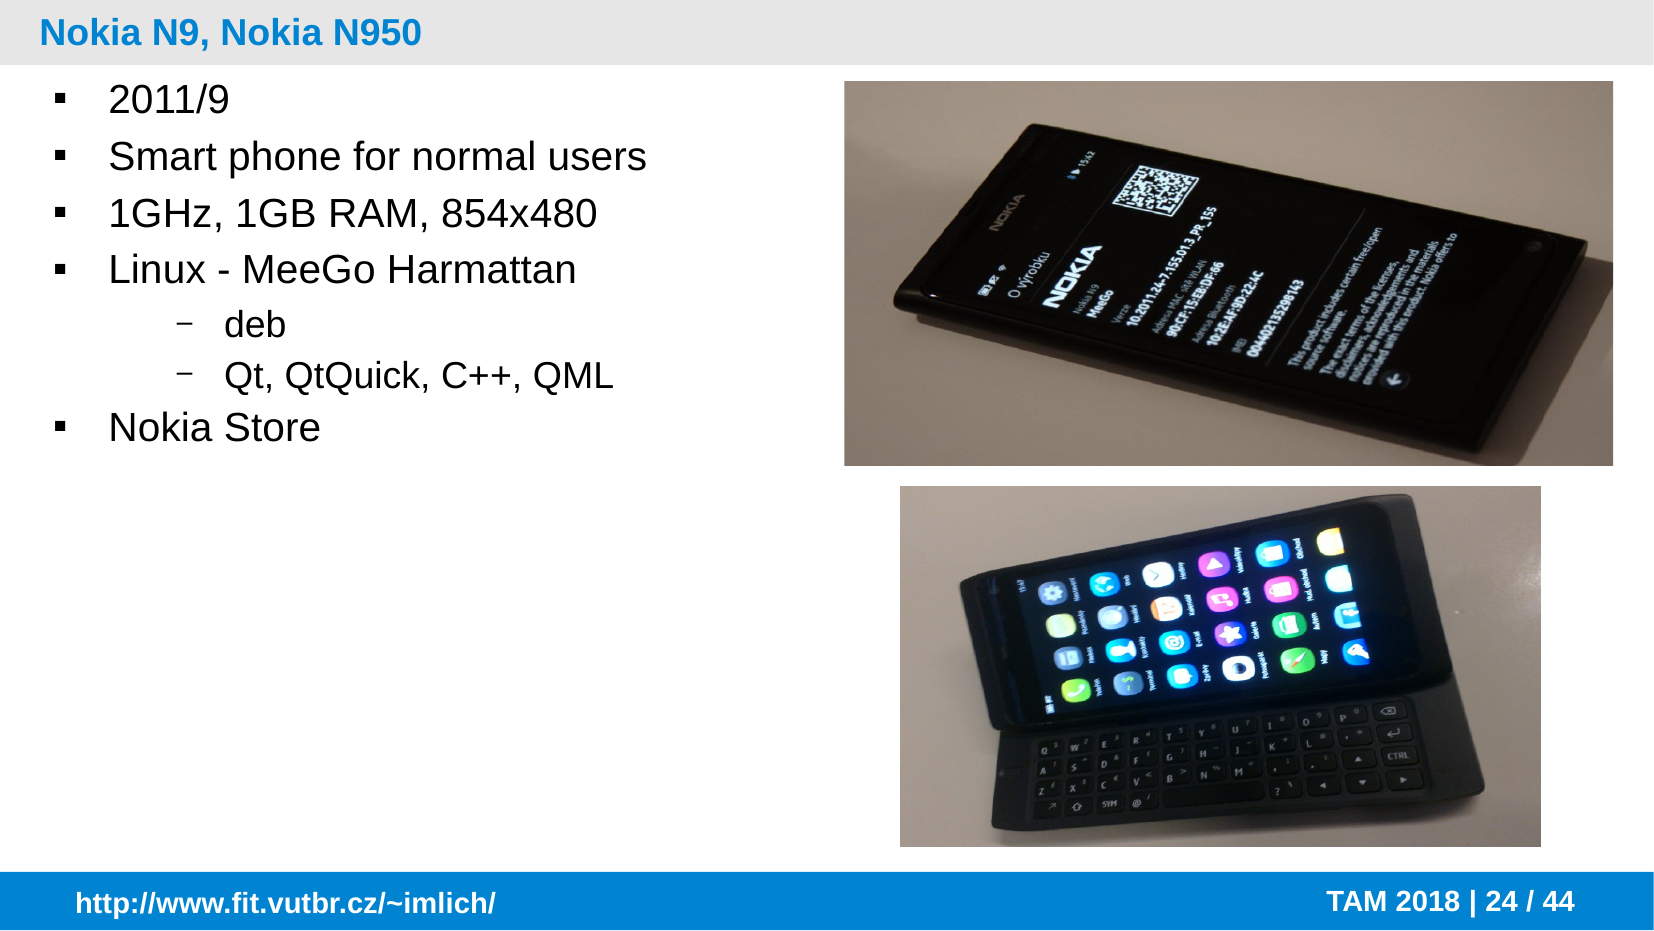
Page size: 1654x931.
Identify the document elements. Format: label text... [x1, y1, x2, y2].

title Nokia N9, Nokia N950 [39, 4, 1615, 61]
picture [844, 81, 1614, 466]
list 2011/9 Smart phone for normal users 1GHz, 1GB RAM, 854x480 Linux - MeeGo Harmattan deb Qt, QtQuick, C++, QML Nokia Store [37, 76, 807, 872]
picture [900, 486, 1541, 847]
